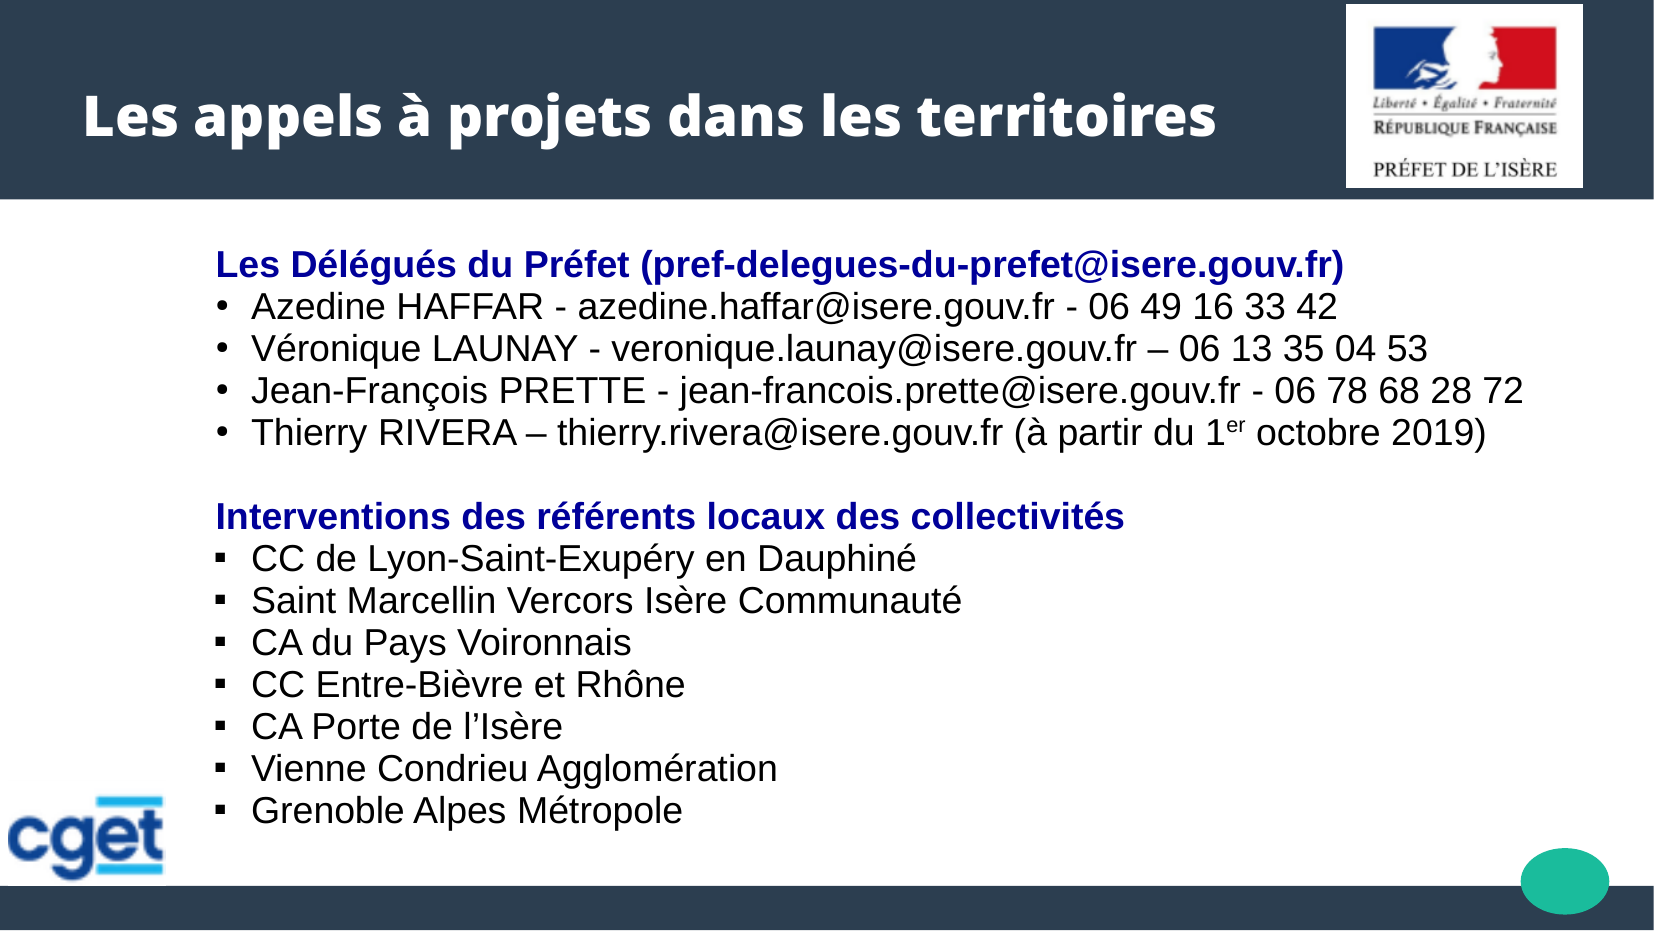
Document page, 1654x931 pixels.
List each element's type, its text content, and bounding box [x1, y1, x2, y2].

title Les appels à projets dans les territoires [82, 0, 1571, 246]
picture [8, 779, 166, 886]
text_box Les Délégués du Préfet (pref-delegues-du-prefet@isere.gouv.fr) Azedine HAFFAR - azedine.haffar@isere.gouv.fr - 06 49 16 33 42 Véronique LAUNAY - veronique.launay@isere.gouv.fr – 06 13 35 04 53 Jean-François PRETTE - jean-francois.prette@isere.gouv.fr - 06 78 68 28 72 Thierry RIVERA – thierry.rivera@isere.gouv.fr (à partir du 1er octobre 2019) Interventions des référents locaux des collectivités CC de Lyon-Saint-Exupéry en Dauphiné Saint Marcellin Vercors Isère Communauté CA du Pays Voironnais CC Entre-Bièvre et Rhône CA Porte de l’Isère Vienne Condrieu Agglomération Grenoble Alpes Métropole [200, 236, 1630, 931]
picture [1346, 4, 1583, 189]
